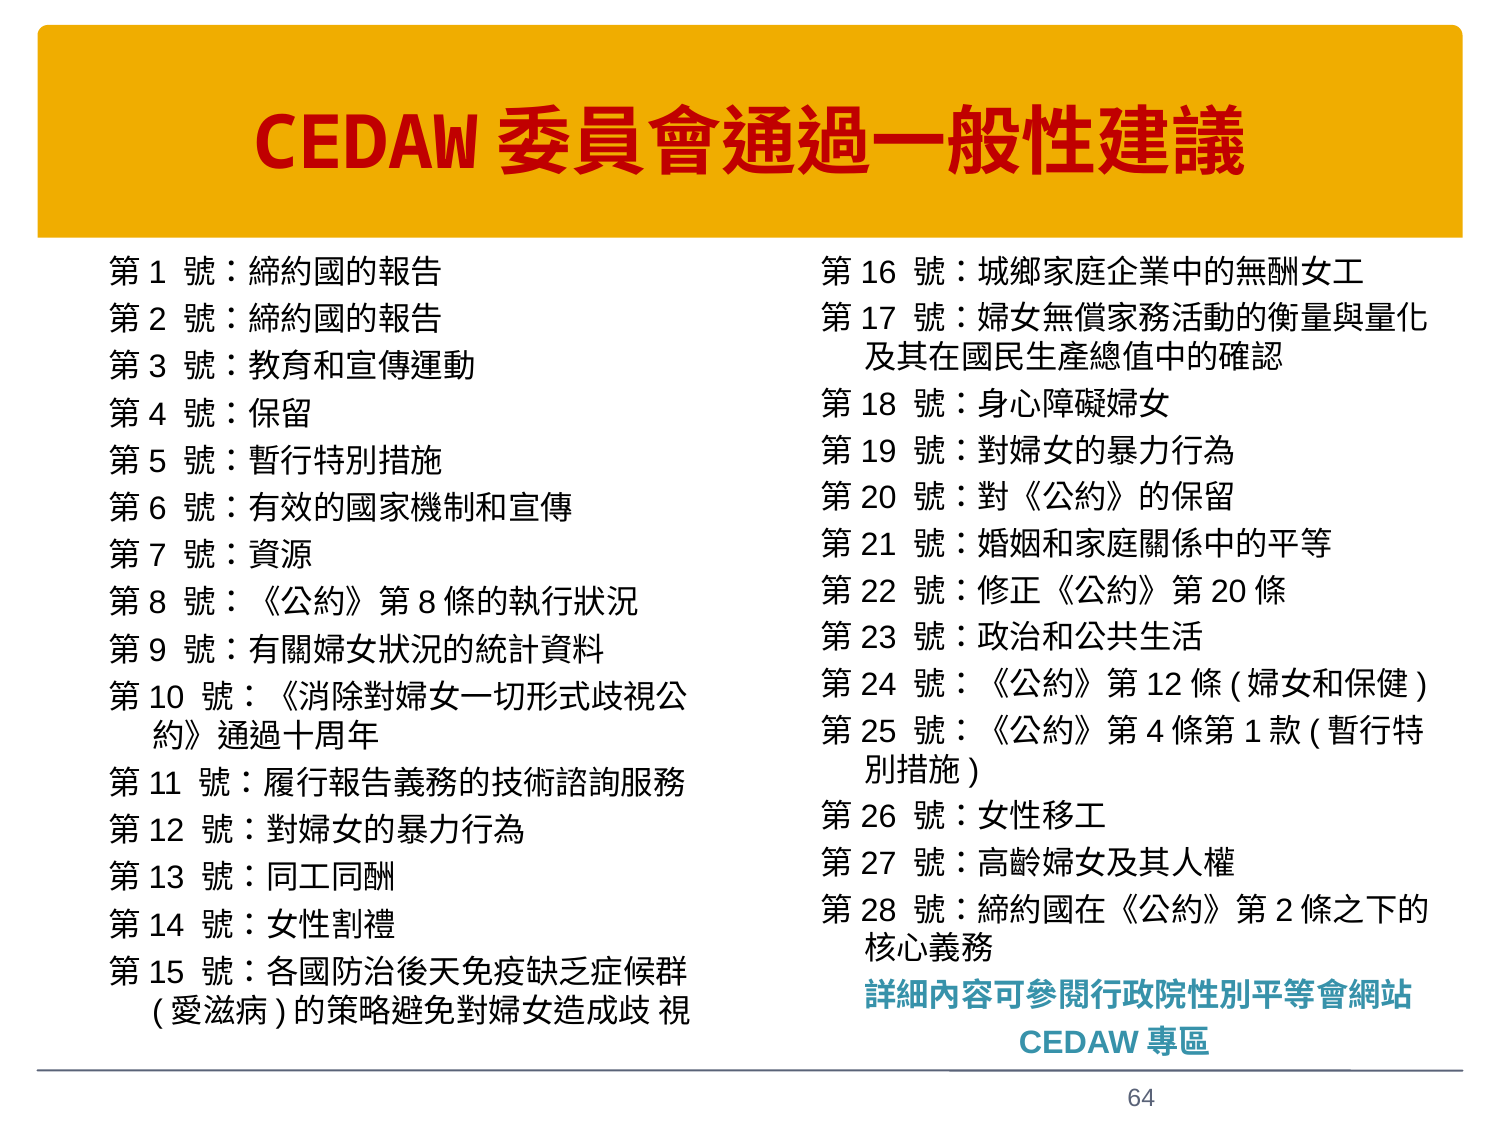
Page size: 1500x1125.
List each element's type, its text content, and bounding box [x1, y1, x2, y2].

list 第1 號：締約國的報告 第2 號：締約國的報告 第3 號：教育和宣傳運動 第4 號：保留 第5 號：暫行特別措施 第6 號：有效的國家機制和宣傳 第7 號：資源 第8 號：《公約》第8條的執行狀況 第9 號：有關婦女狀況的統計資料 第10 號：《消除對婦女一切形式歧視公 約》通過十周年 第11 號：履行報告義務的技術諮詢服務 第12 號：對婦女的暴力行為 第13 號：同工同酬 第14 號：女性割禮 第15 號：各國防治後天免疫缺乏症候群(愛滋病)的策略避免對婦女造成歧 視 [49, 243, 733, 1043]
list 第16 號：城鄉家庭企業中的無酬女工 第17 號：婦女無償家務活動的衡量與量化及其在國民生產總值中的確認 第18 號：身心障礙婦女 第19 號：對婦女的暴力行為 第20 號：對《公約》的保留 第21 號：婚姻和家庭關係中的平等 第22 號：修正《公約》第20條 第23 號：政治和公共生活 第24 號：《公約》第12條(婦女和保健) 第25 號：《公約》第4條第1款(暫行特別措施) 第26 號：女性移工 第27 號：高齡婦女及其人權 第28 號：締約國在《公約》第2條之下的核心義務 詳細內容可參閱行政院性別平等會網站 CEDAW專區 [762, 243, 1446, 1094]
title CEDAW委員會通過一般性建議 [50, 45, 1451, 233]
text_box <編號> [1112, 1069, 1463, 1123]
